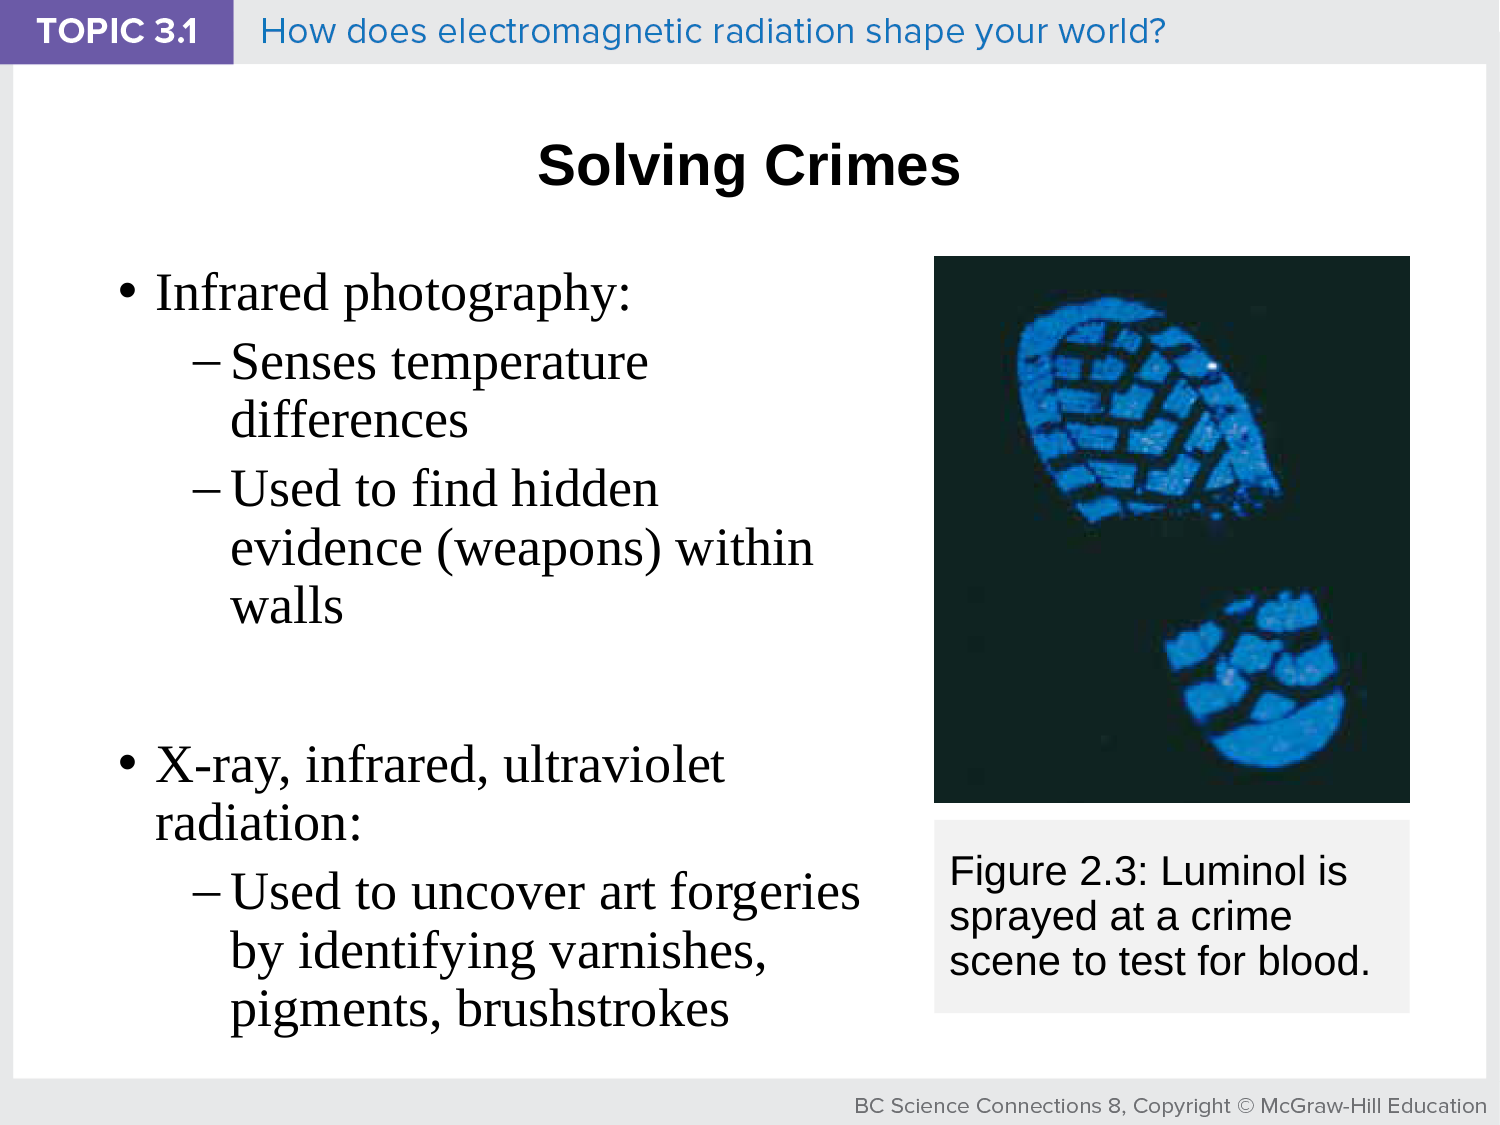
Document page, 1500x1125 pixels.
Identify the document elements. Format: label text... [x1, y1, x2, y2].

list Infrared photography: Senses temperature differences Used to find hidden evidence (weapons) within walls X-ray, infrared, ultraviolet radiation: Used to uncover art forgeries by identifying varnishes, pigments, brushstrokes [103, 256, 882, 1014]
list Figure 2.3: Luminol is sprayed at a crime scene to test for blood. [934, 819, 1410, 1014]
picture [0, 0, 1500, 1082]
title Solving Crimes [103, 76, 1397, 257]
